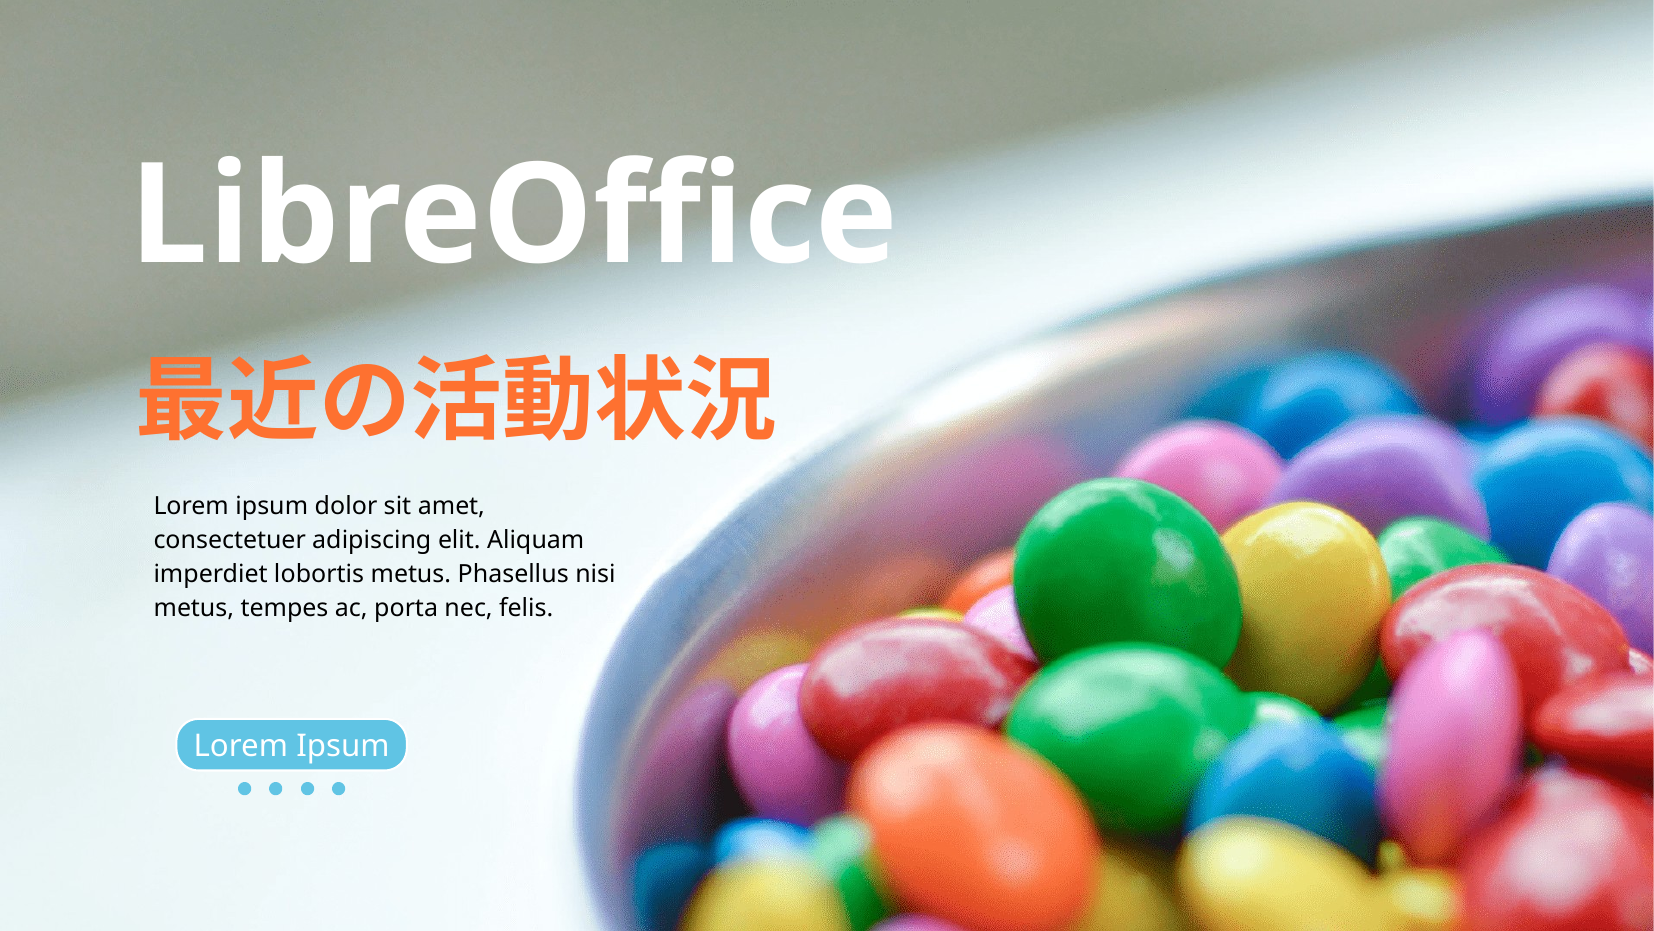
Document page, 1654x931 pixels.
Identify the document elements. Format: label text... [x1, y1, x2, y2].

picture [0, 0, 1654, 931]
title 最近の活動状況 [135, 254, 886, 532]
title Lorem ipsum dolor sit amet, consectetuer adipiscing elit. Aliquam imperdiet lobortis metus. Phasellus nisi metus, tempes ac, porta nec, felis. [153, 532, 640, 627]
text_box [301, 782, 315, 796]
title LibreOffice [129, 92, 1004, 325]
text_box [332, 782, 346, 796]
text_box Lorem Ipsum [178, 720, 405, 769]
text_box [269, 782, 283, 796]
text_box [238, 782, 252, 796]
